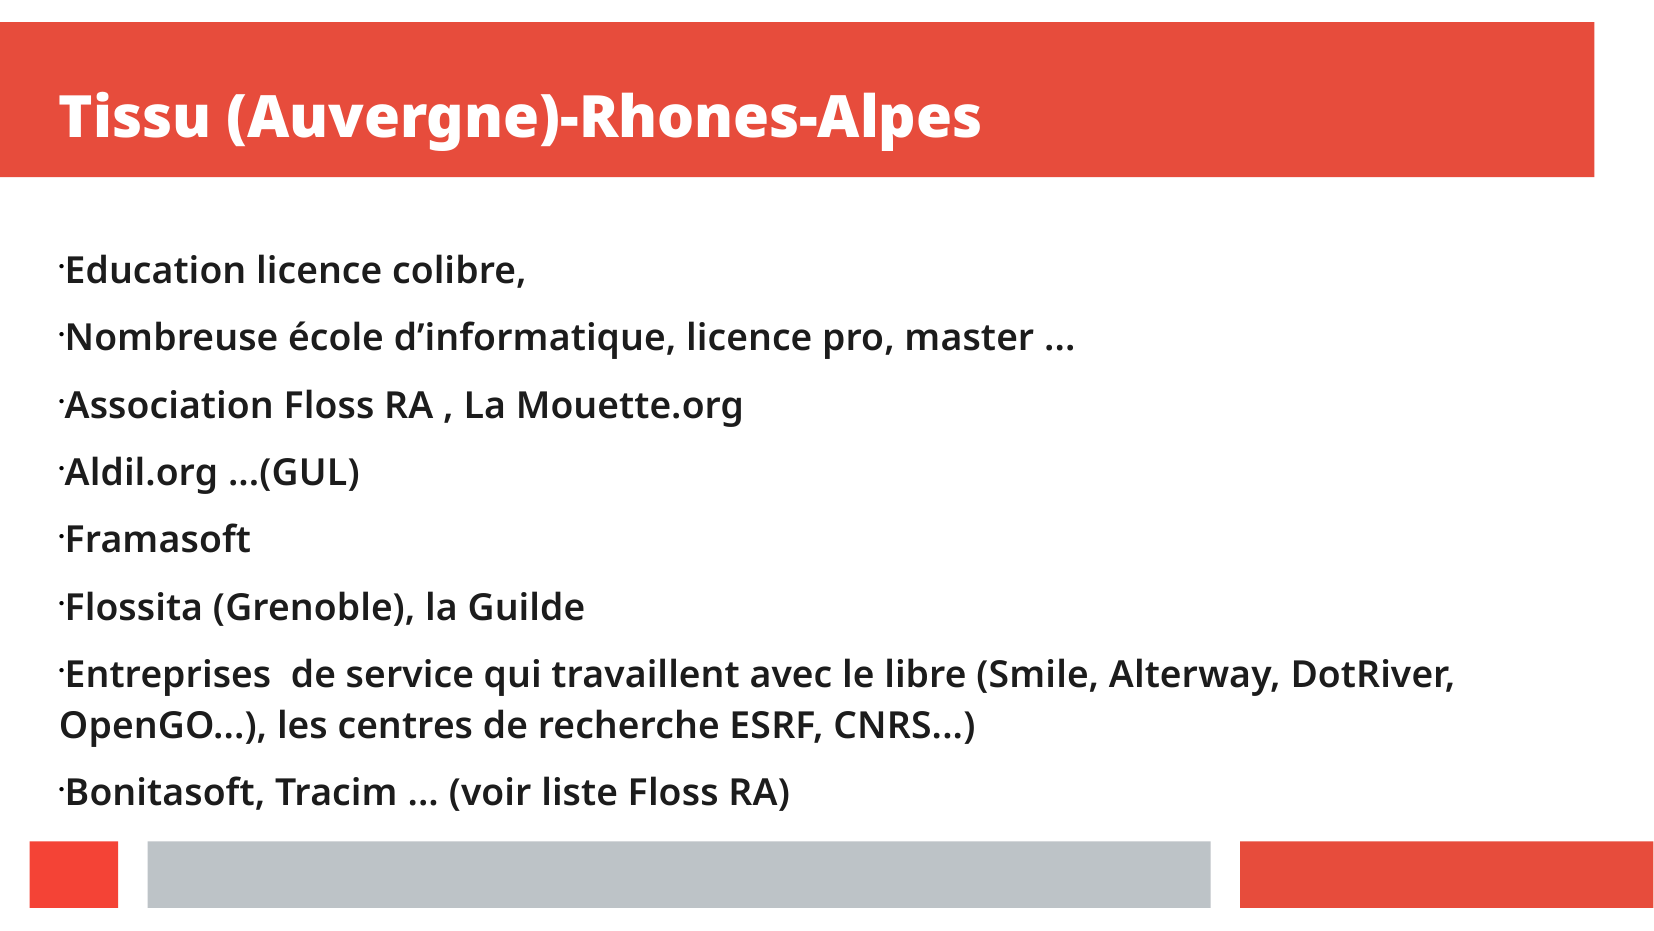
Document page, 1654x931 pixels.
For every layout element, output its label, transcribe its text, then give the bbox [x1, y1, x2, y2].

list Education licence colibre, Nombreuse école d’informatique, licence pro, master ... Association Floss RA , La Mouette.org Aldil.org ...(GUL) Framasoft Flossita (Grenoble), la Guilde Entreprises de service qui travaillent avec le libre (Smile, Alterway, DotRiver, OpenGO...), les centres de recherche ESRF, CNRS...) Bonitasoft, Tracim ... (voir liste Floss RA) [59, 243, 1565, 820]
title Tissu (Auvergne)-Rhones-Alpes [59, 44, 1595, 156]
